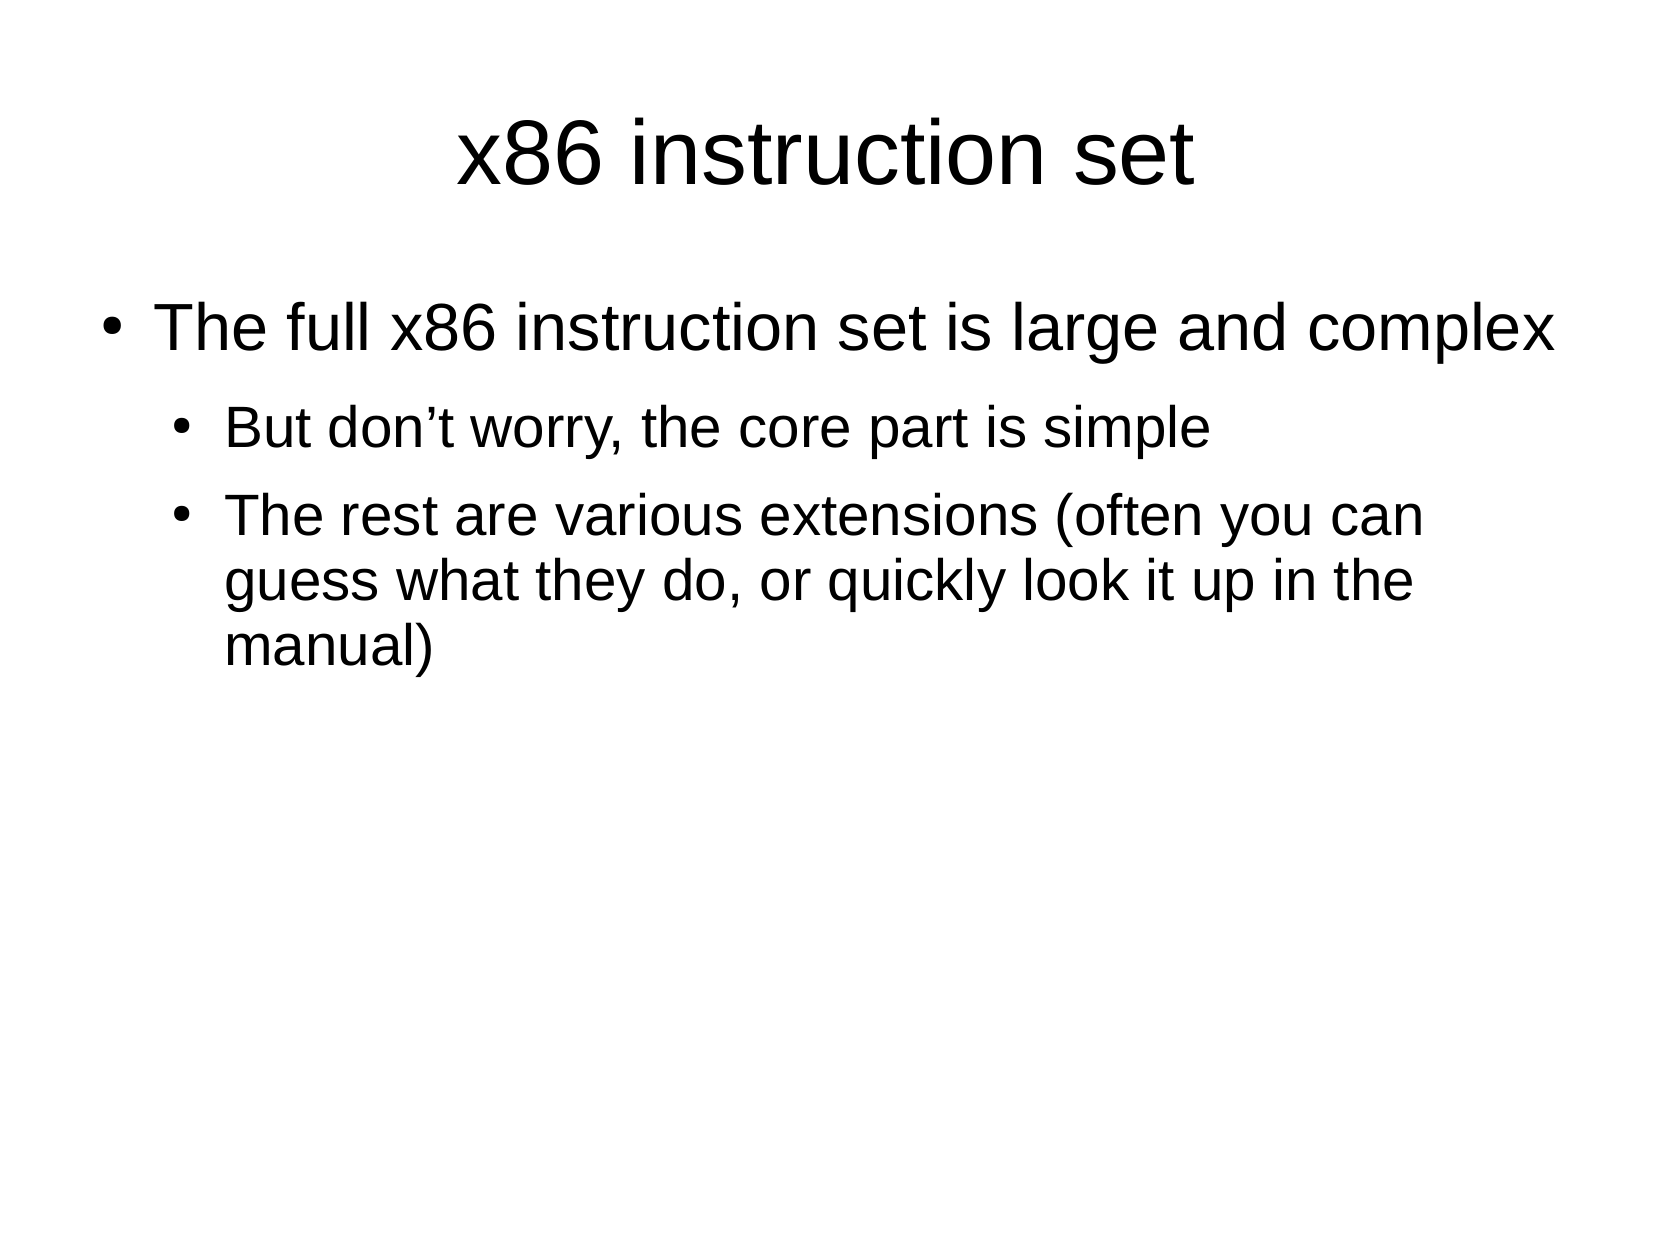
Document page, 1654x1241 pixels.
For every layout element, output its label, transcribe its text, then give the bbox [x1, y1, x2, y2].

list The full x86 instruction set is large and complex But don’t worry, the core part is simple The rest are various extensions (often you can guess what they do, or quickly look it up in the manual) [82, 290, 1571, 1010]
title x86 instruction set [82, 49, 1571, 257]
